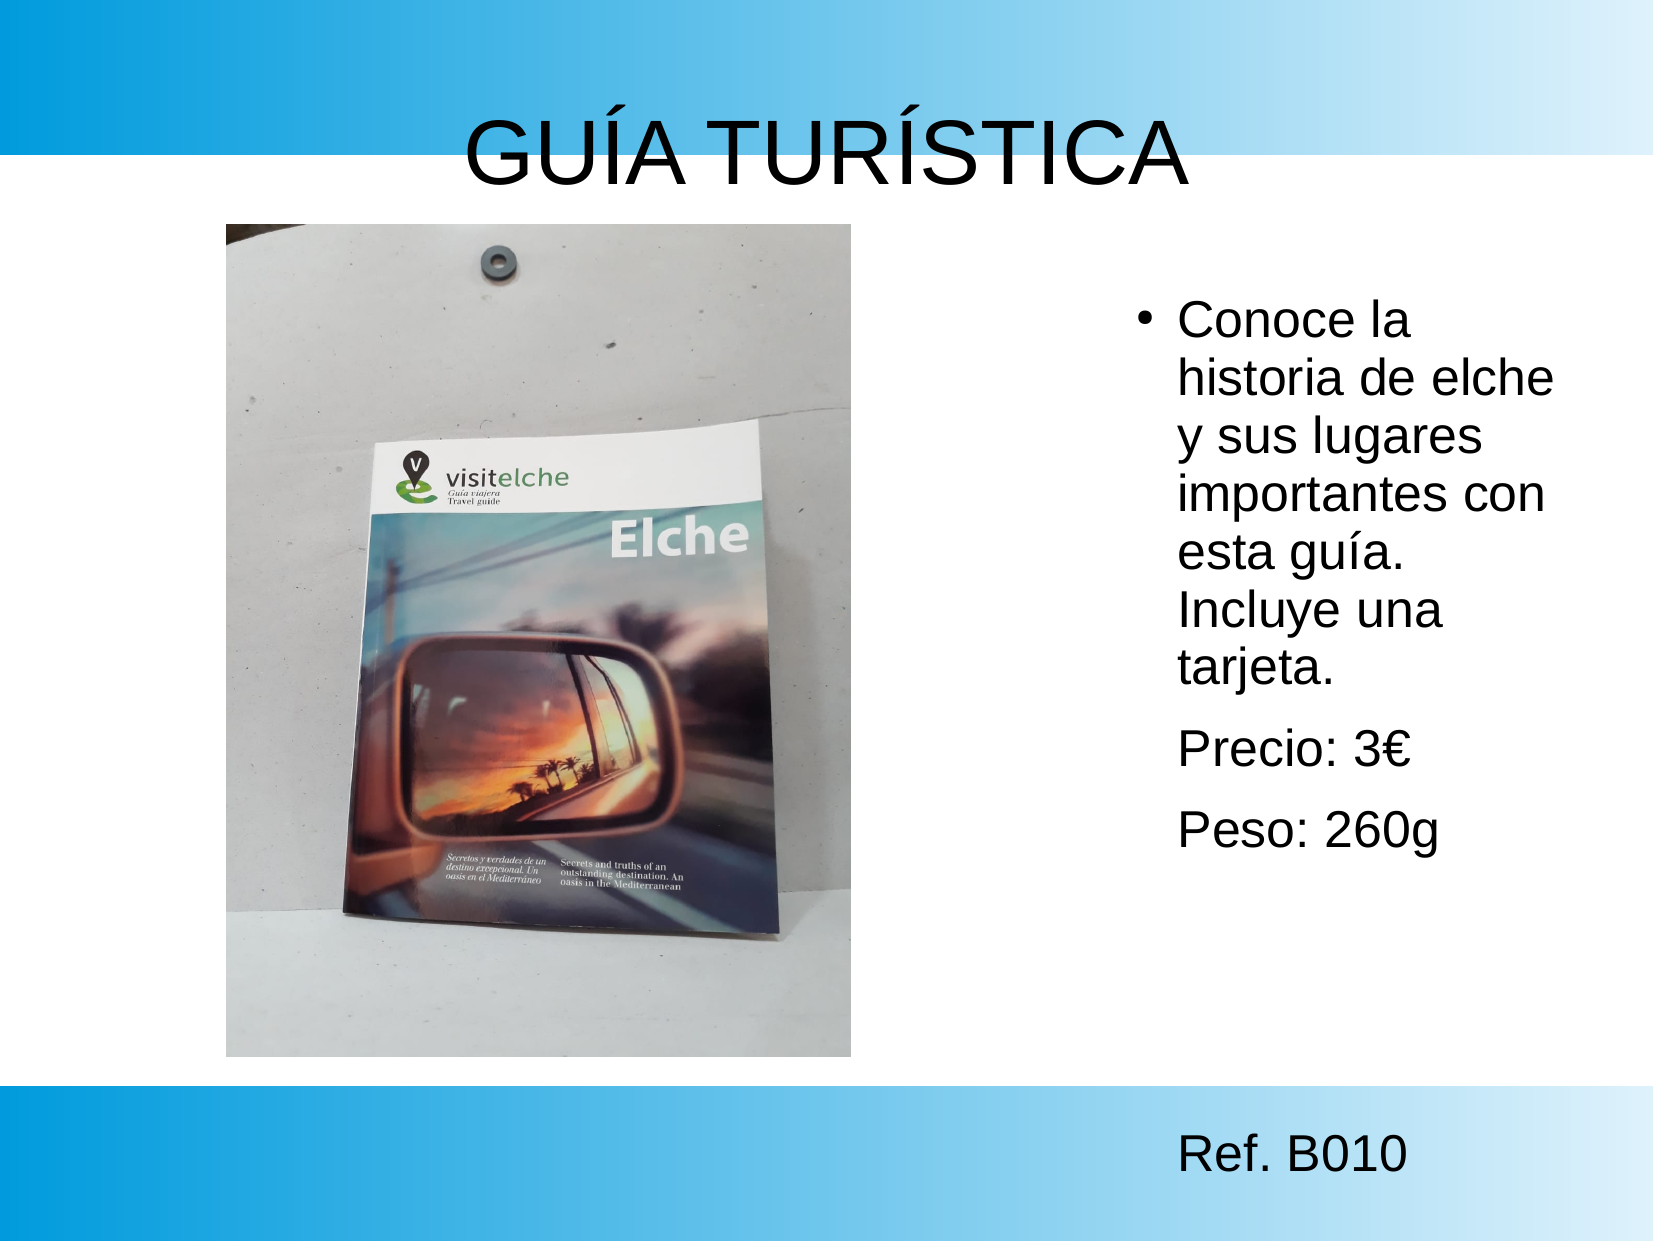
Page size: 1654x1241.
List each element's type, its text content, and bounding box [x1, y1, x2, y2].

list Conoce la historia de elche y sus lugares importantes con esta guía. Incluye una tarjeta. Precio: 3€ Peso: 260g Ref. B010 [1122, 290, 1571, 1193]
title GUÍA TURÍSTICA [82, 49, 1571, 257]
picture [226, 224, 851, 1057]
